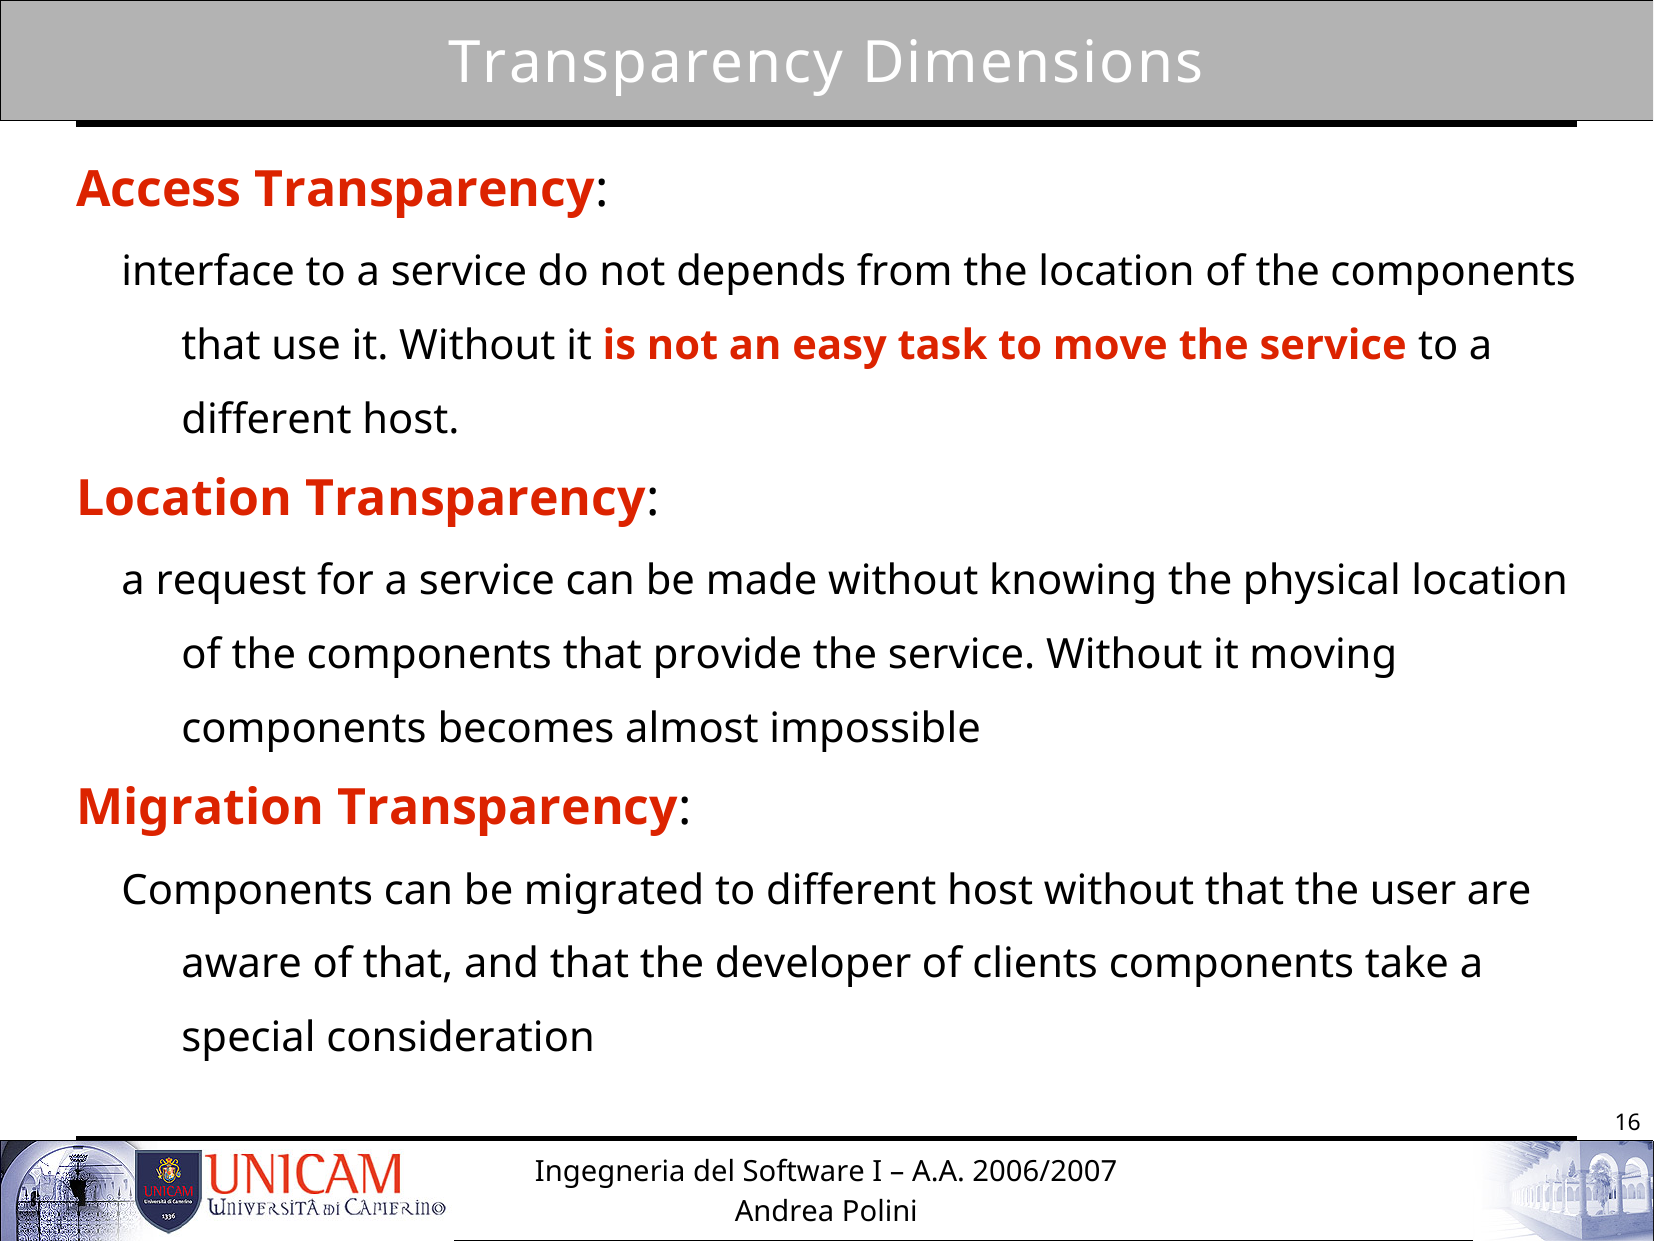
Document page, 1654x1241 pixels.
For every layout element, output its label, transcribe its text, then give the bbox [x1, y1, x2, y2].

picture [1473, 1141, 1654, 1241]
title Transparency Dimensions [0, 0, 1653, 121]
picture [0, 1141, 454, 1241]
list Access Transparency: interface to a service do not depends from the location of the components that use it. Without it is not an easy task to move the service to a different host. Location Transparency: a request for a service can be made without knowing the physical location of the components that provide the service. Without it moving components becomes almost impossible Migration Transparency: Components can be migrated to different host without that the user are aware of that, and that the developer of clients components take a special consideration [76, 152, 1577, 996]
